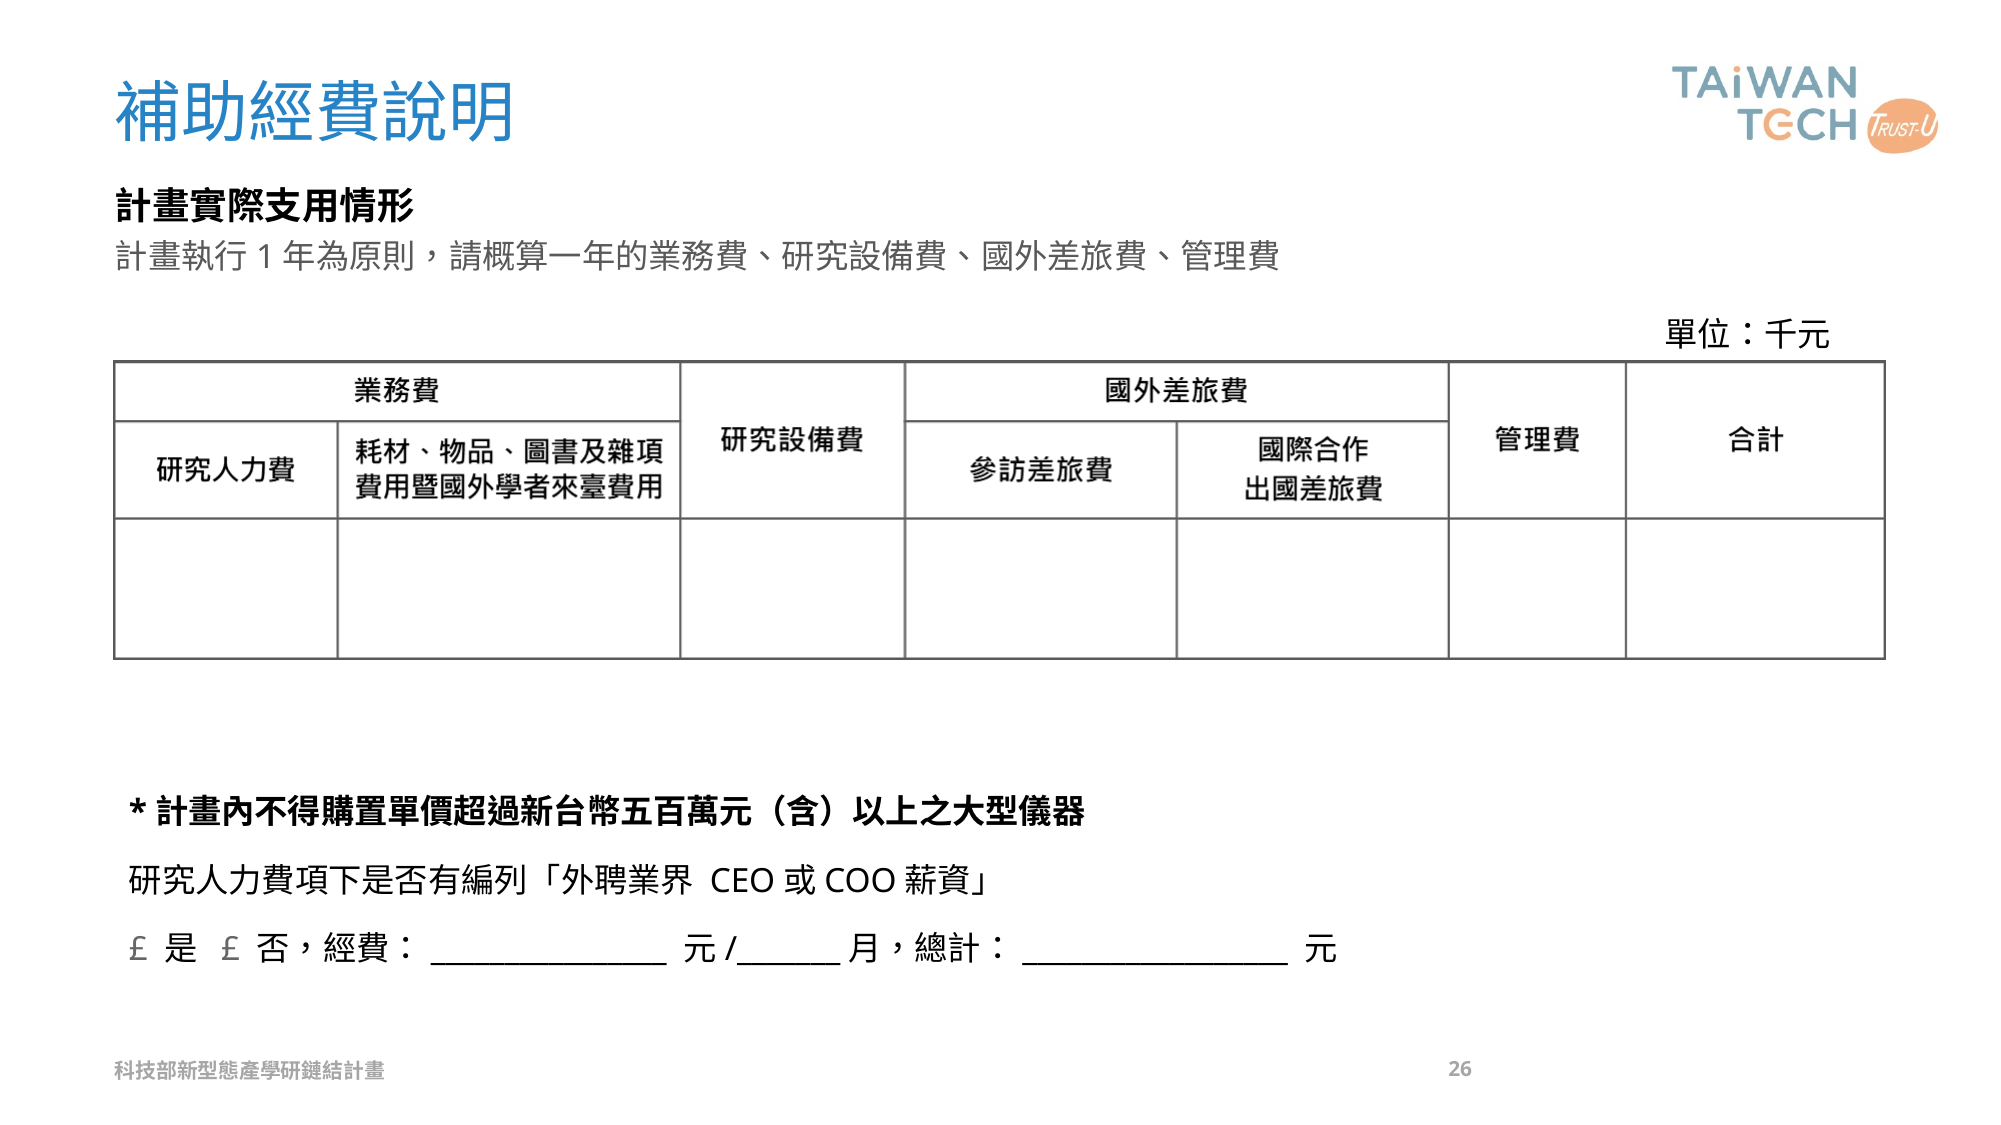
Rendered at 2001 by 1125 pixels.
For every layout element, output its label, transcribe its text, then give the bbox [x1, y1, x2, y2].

text_box *計畫內不得購置單價超過新台幣五百萬元（含）以上之大型儀器 研究人力費項下是否有編列「外聘業界 CEO或COO薪資」 £ 是 £ 否，經費：________________ 元/_______月，總計：__________________ 元 [114, 763, 1893, 975]
title 補助經費說明 [99, 45, 1900, 174]
text_box 25 [1433, 1040, 1900, 1101]
picture [113, 361, 1886, 661]
text_box 單位：千元 [1649, 306, 1889, 362]
text_box 科技部新型態產學研鏈結計畫 [99, 1040, 567, 1101]
list 計畫實際支用情形 計畫執行1年為原則，請概算一年的業務費、研究設備費、國外差旅費、管理費 [99, 174, 1900, 327]
